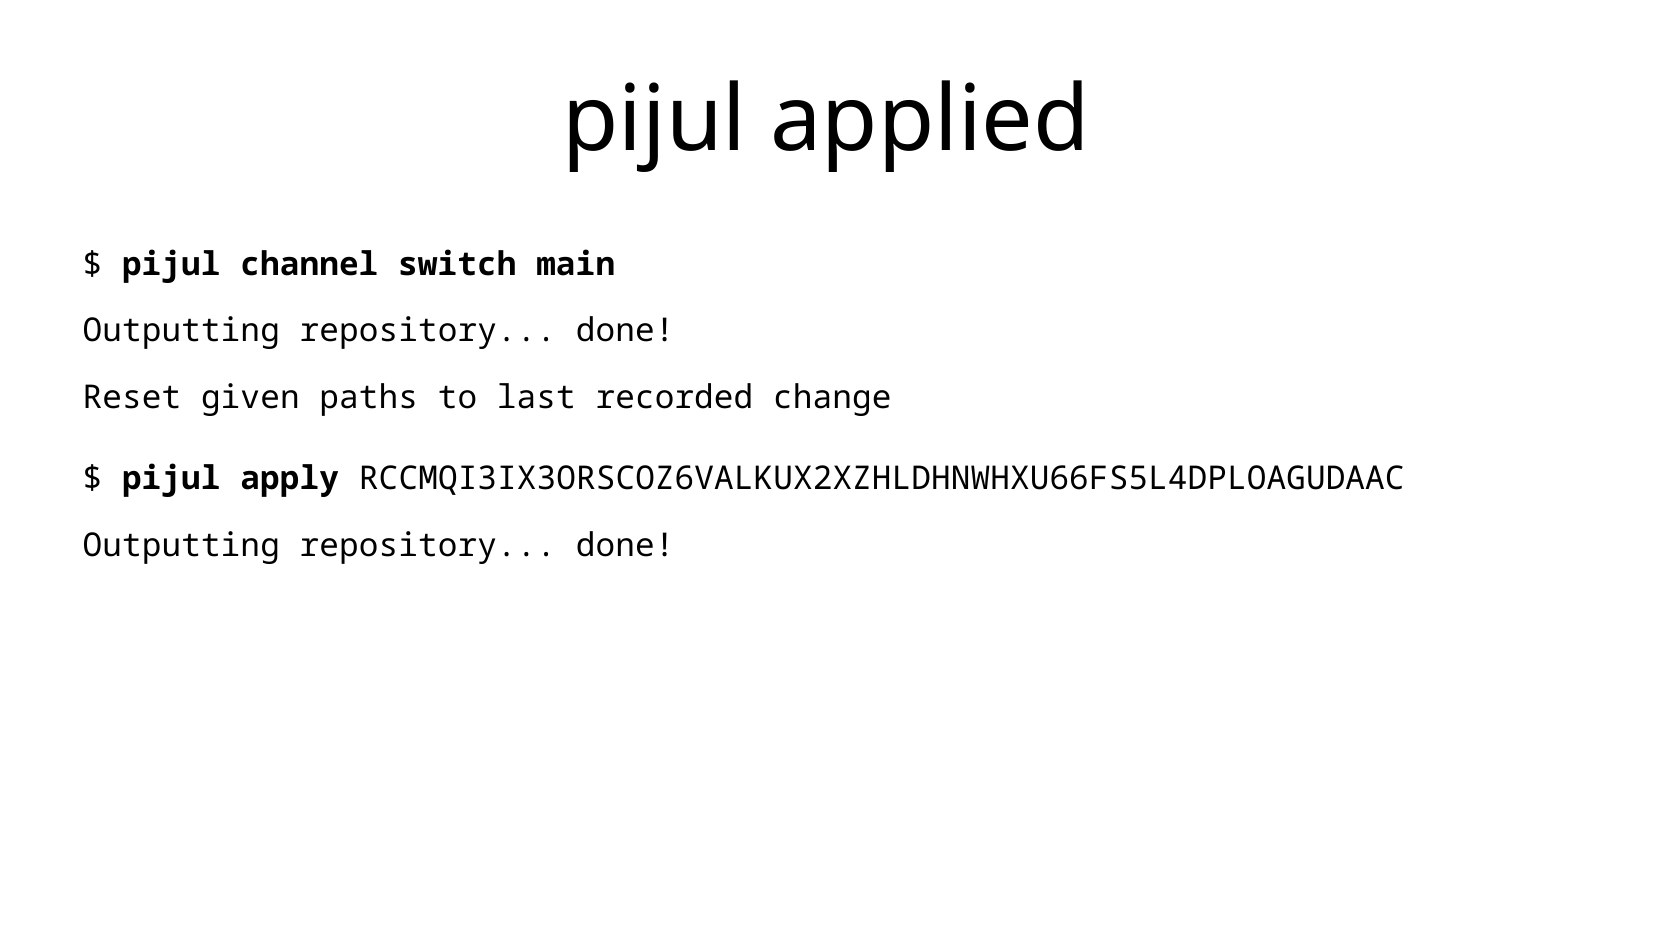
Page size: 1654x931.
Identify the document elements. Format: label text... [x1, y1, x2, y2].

list $ pijul channel switch main Outputting repository... done! Reset given paths to last recorded change $ pijul apply RCCMQI3IX3ORSCOZ6VALKUX2XZHLDHNWHXU66FS5L4DPLOAGUDAAC Outputting repository... done! [82, 217, 1571, 567]
title pijul applied [82, 37, 1571, 193]
